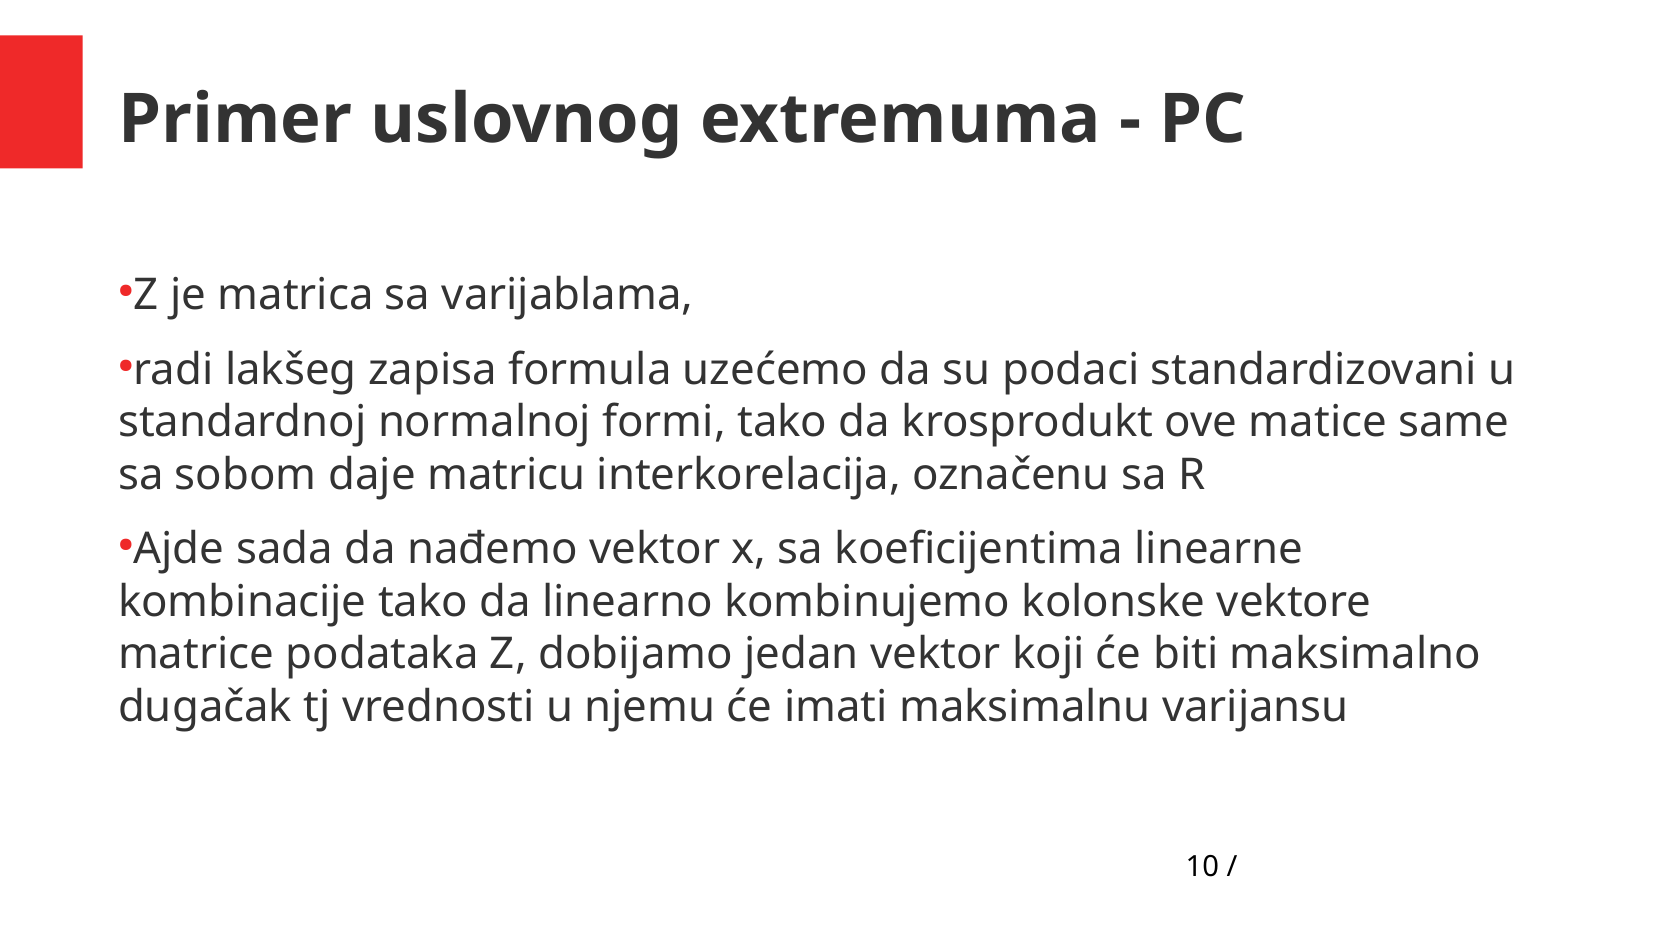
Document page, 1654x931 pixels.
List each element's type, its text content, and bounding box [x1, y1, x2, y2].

list Z je matrica sa varijablama, radi lakšeg zapisa formula uzećemo da su podaci standardizovani u standardnoj normalnoj formi, tako da krosprodukt ove matice same sa sobom daje matricu interkorelacija, označenu sa R Ajde sada da nađemo vektor x, sa koeficijentima linearne kombinacije tako da linearno kombinujemo kolonske vektore matrice podataka Z, dobijamo jedan vektor koji će biti maksimalno dugačak tj vrednosti u njemu će imati maksimalnu varijansu [118, 265, 1536, 806]
title Primer uslovnog extremuma - PC [118, 37, 1571, 193]
text_box / [1185, 847, 1571, 912]
